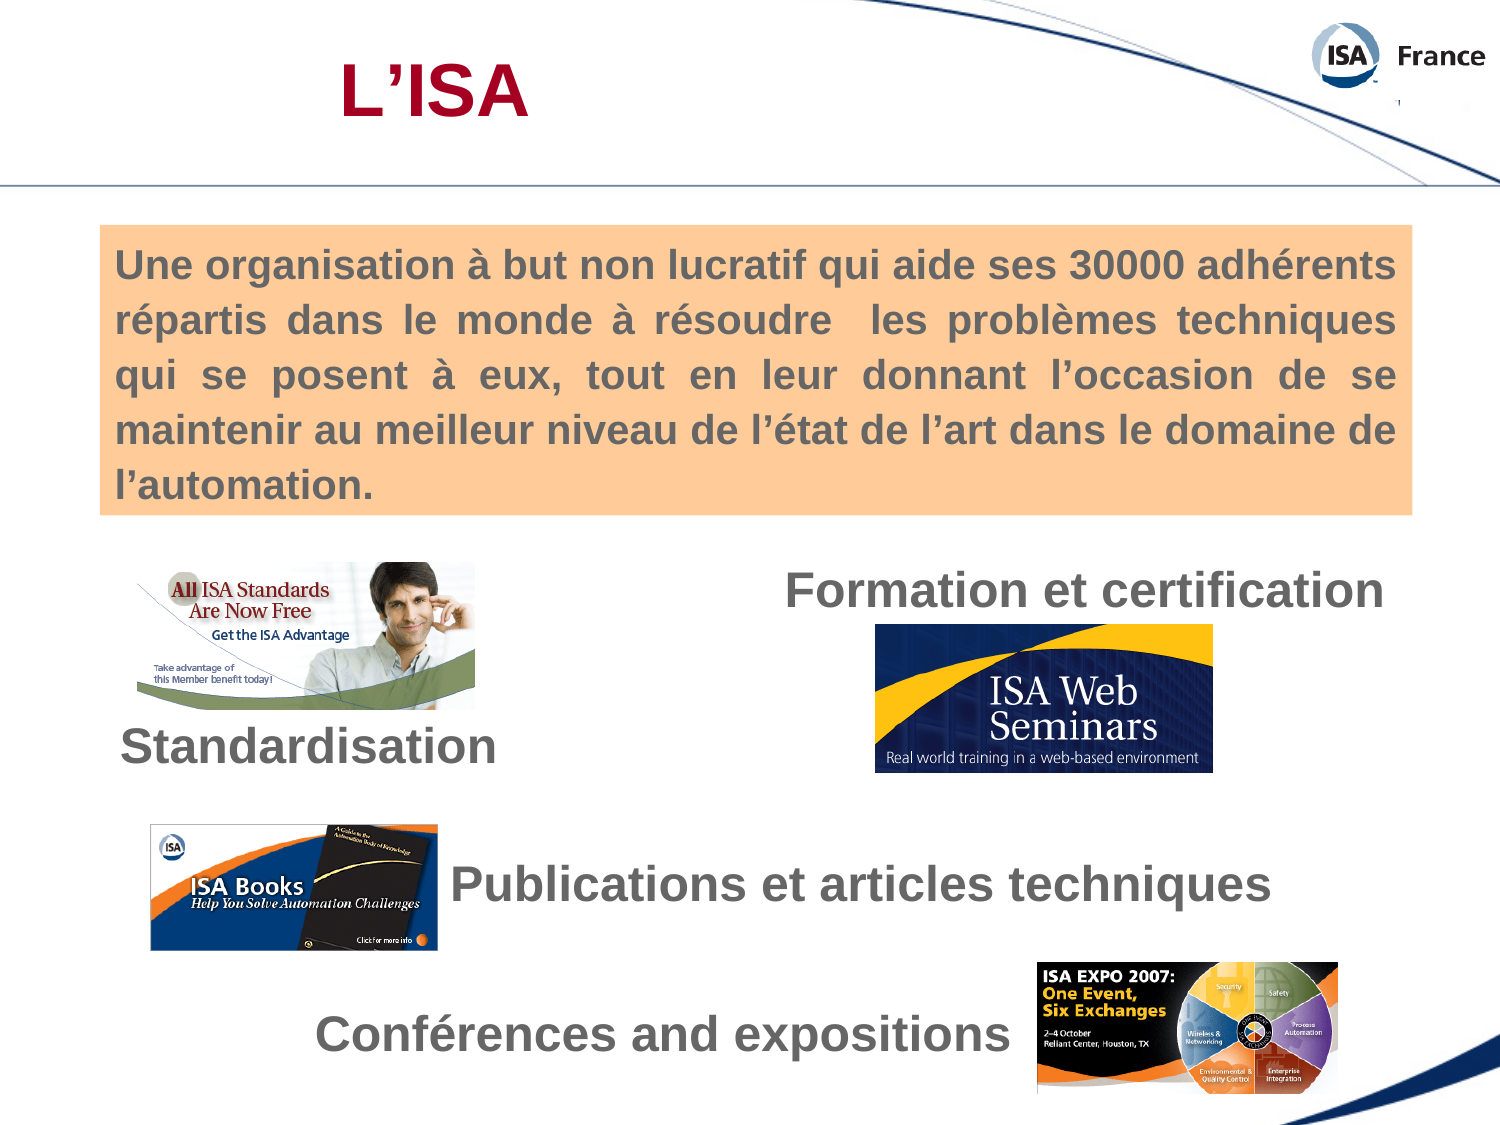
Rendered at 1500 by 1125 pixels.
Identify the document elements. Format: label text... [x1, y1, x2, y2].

text_box L’ISA [325, 33, 547, 140]
text_box Standardisation [104, 699, 513, 782]
text_box Publications et articles techniques [435, 837, 1288, 919]
picture [0, 0, 1500, 1125]
text_box Conférences and expositions [300, 987, 1037, 1069]
text_box Une organisation à but non lucratif qui aide ses 30000 adhérents répartis dans le monde à résoudre les problèmes techniques qui se posent à eux, tout en leur donnant l’occasion de se maintenir au meilleur niveau de l’état de l’art dans le domaine de l’automation. [99, 224, 1413, 516]
text_box Formation et certification [769, 549, 1401, 626]
